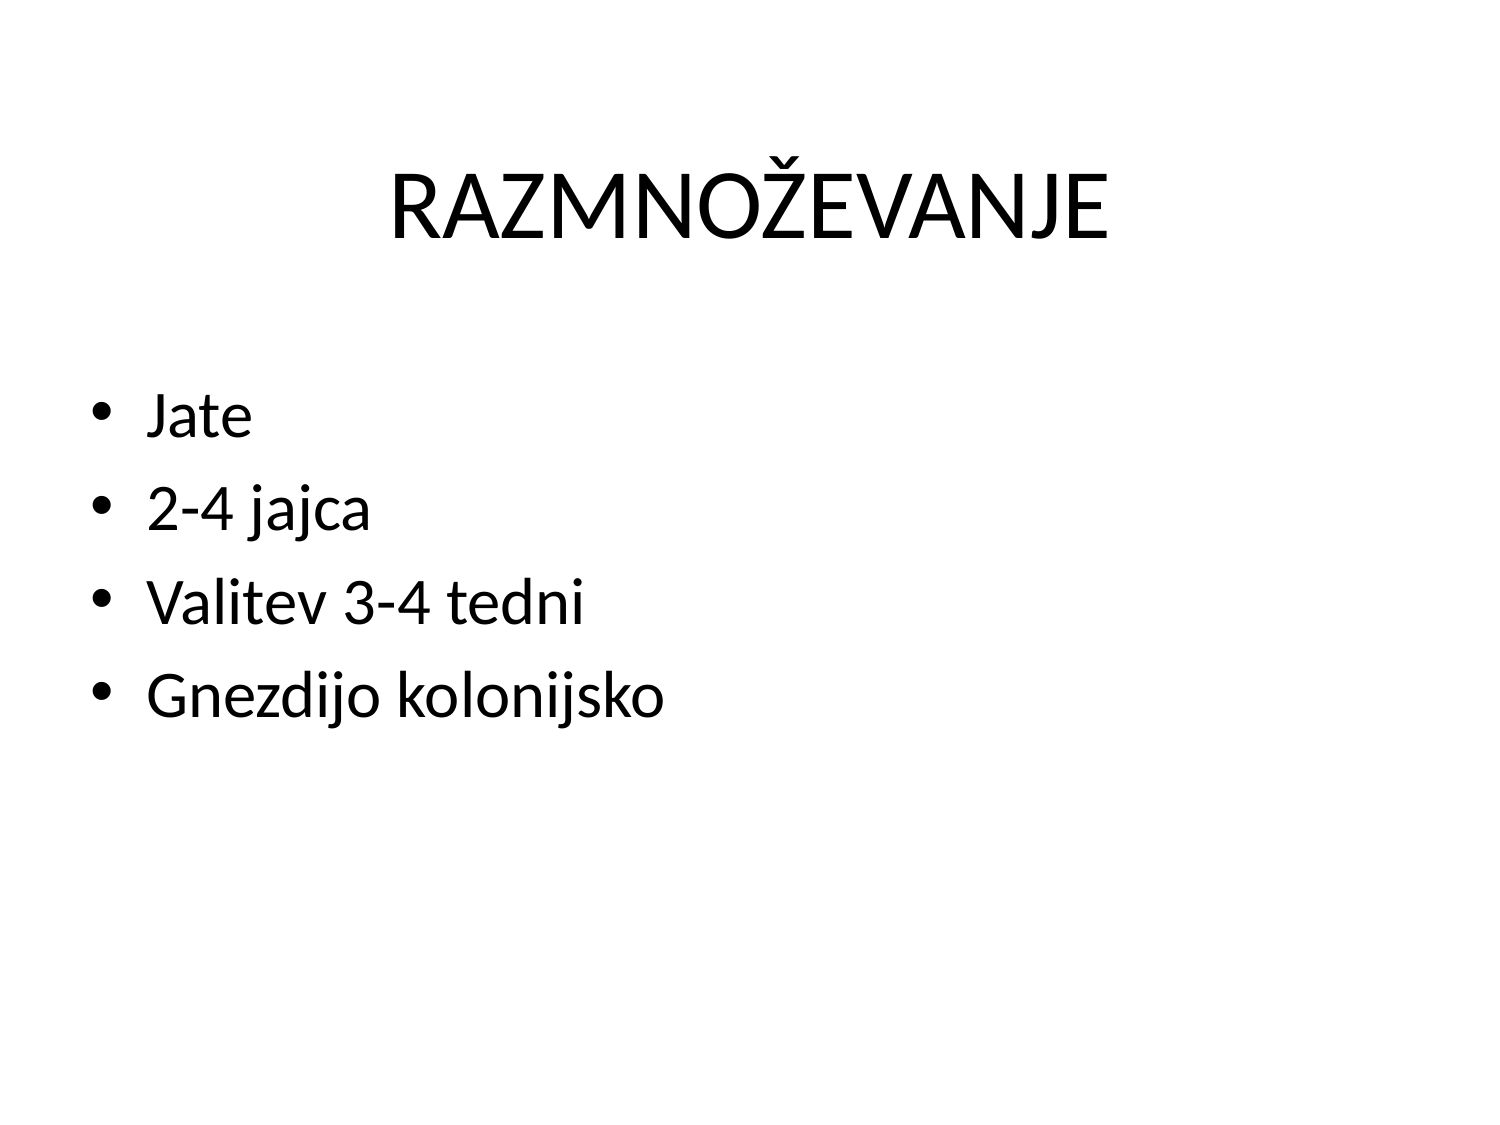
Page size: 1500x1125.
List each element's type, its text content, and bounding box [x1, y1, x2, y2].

list Jate 2-4 jajca Valitev 3-4 tedni Gnezdijo kolonijsko [75, 363, 1425, 1005]
title RAZMNOŽEVANJE [75, 45, 1425, 352]
